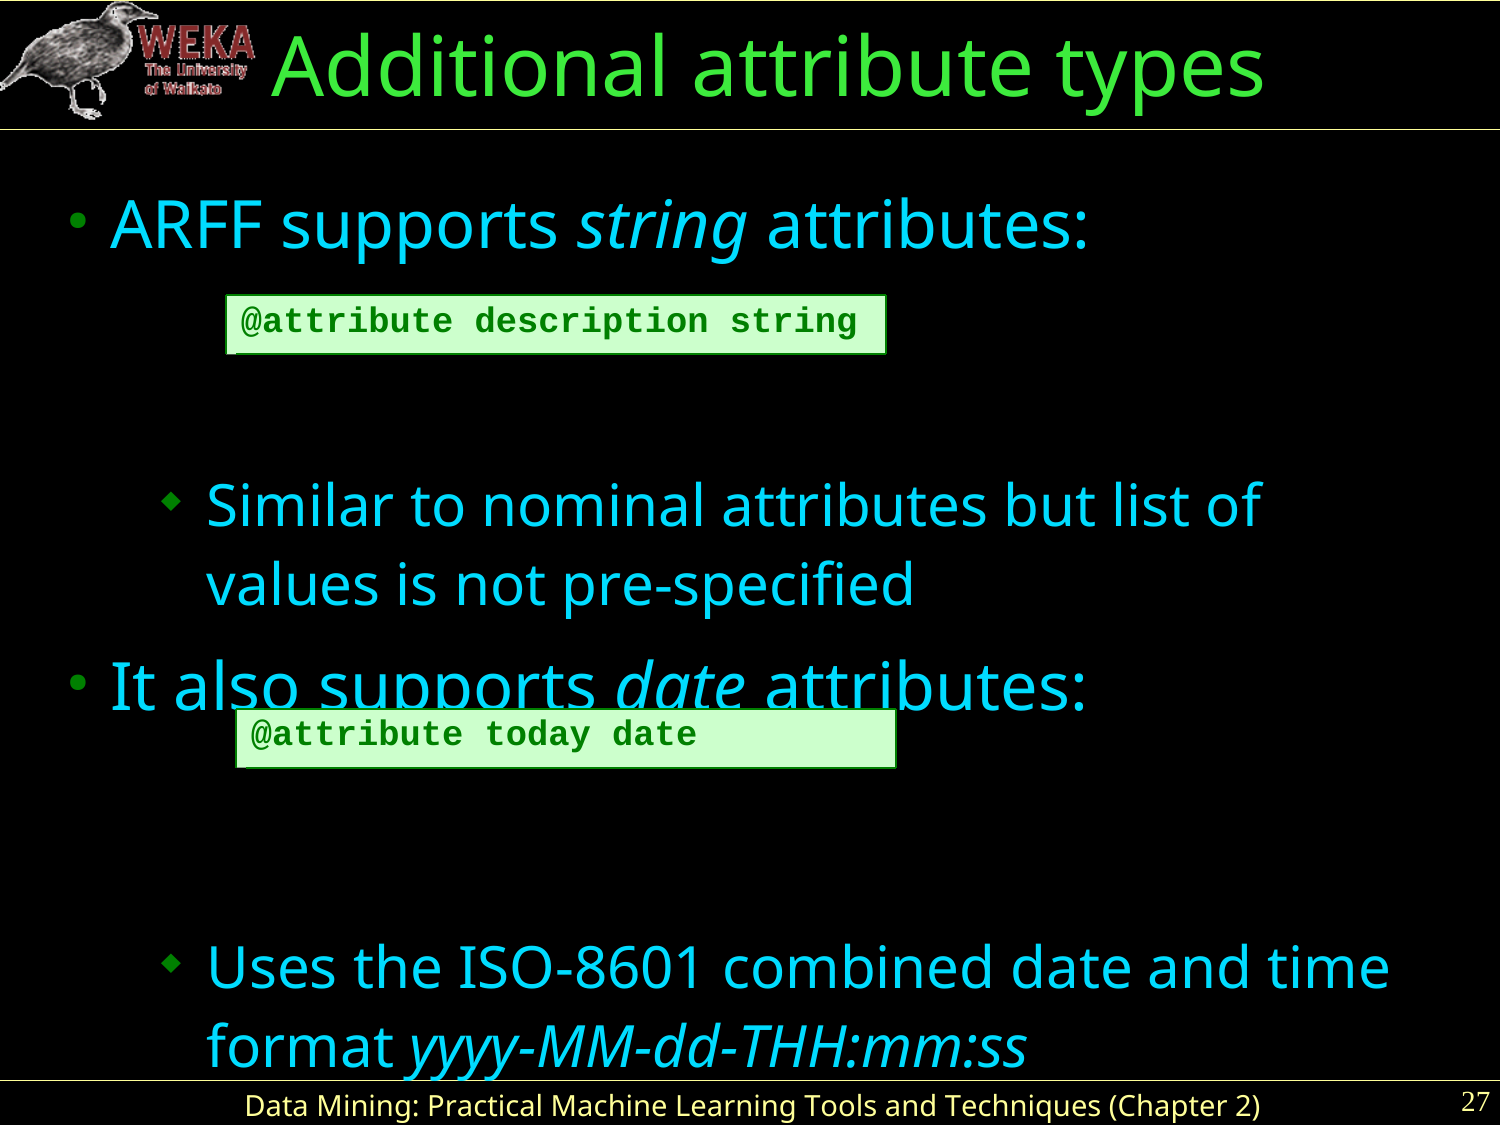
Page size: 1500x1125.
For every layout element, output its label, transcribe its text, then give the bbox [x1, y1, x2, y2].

text_box @attribute description string [226, 296, 885, 355]
picture [0, 1, 266, 129]
text_box @attribute today date [237, 710, 895, 768]
list ARFF supports string attributes: Similar to nominal attributes but list of values is not pre-specified It also supports date attributes: Uses the ISO-8601 combined date and time format yyyy-MM-dd-THH:mm:ss [67, 177, 1418, 1093]
title Additional attribute types [353, 0, 1429, 159]
